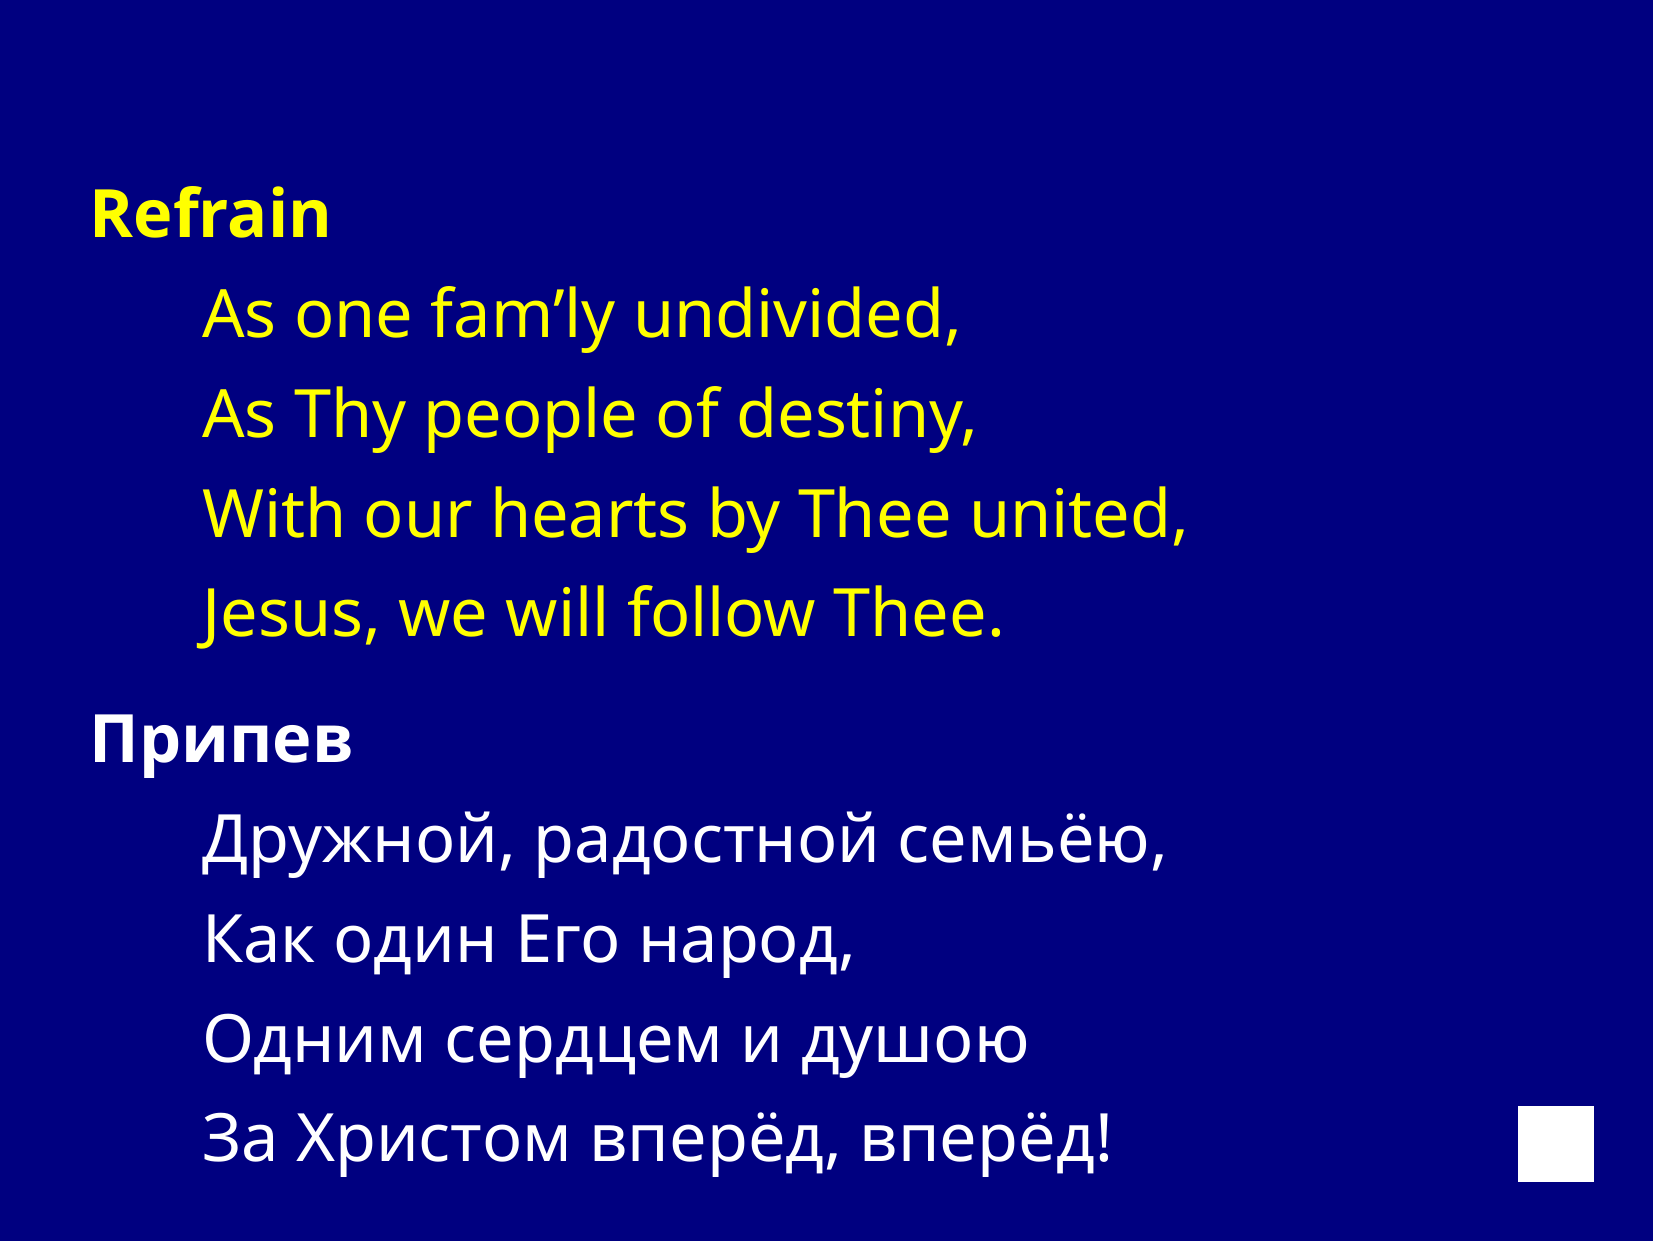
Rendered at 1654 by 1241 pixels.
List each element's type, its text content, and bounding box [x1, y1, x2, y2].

text_box Refrain As one fam’ly undivided, As Thy people of destiny, With our hearts by Thee united, Jesus, we will follow Thee. [75, 150, 1576, 638]
text_box Припев Дружной, радостной семьёю, Как один Его народ, Одним сердцем и душою За Христом вперёд, вперёд! [75, 675, 1576, 1163]
text_box [1518, 1106, 1594, 1182]
